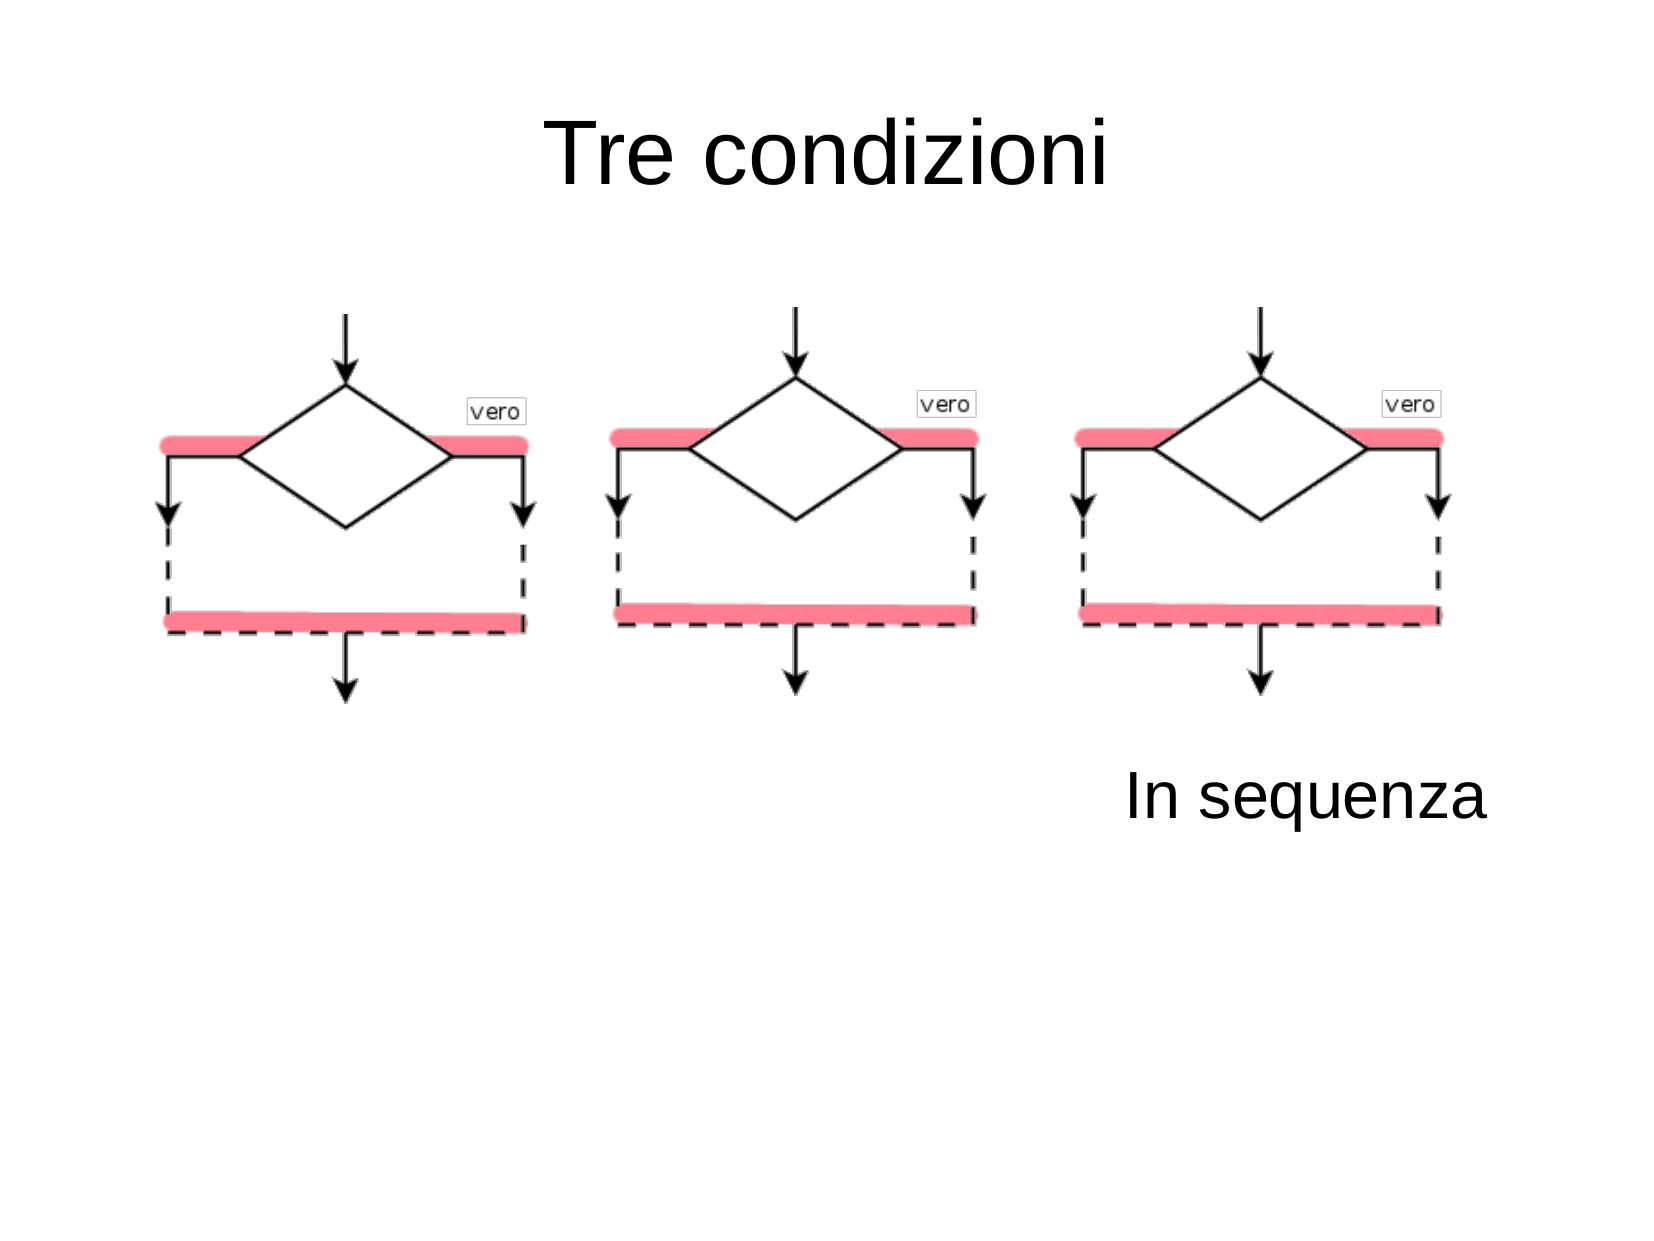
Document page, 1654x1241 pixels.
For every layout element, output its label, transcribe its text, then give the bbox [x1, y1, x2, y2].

title Tre condizioni [82, 49, 1571, 257]
picture [1035, 307, 1486, 706]
text_box In sequenza [1110, 750, 1576, 841]
picture [120, 307, 1021, 713]
